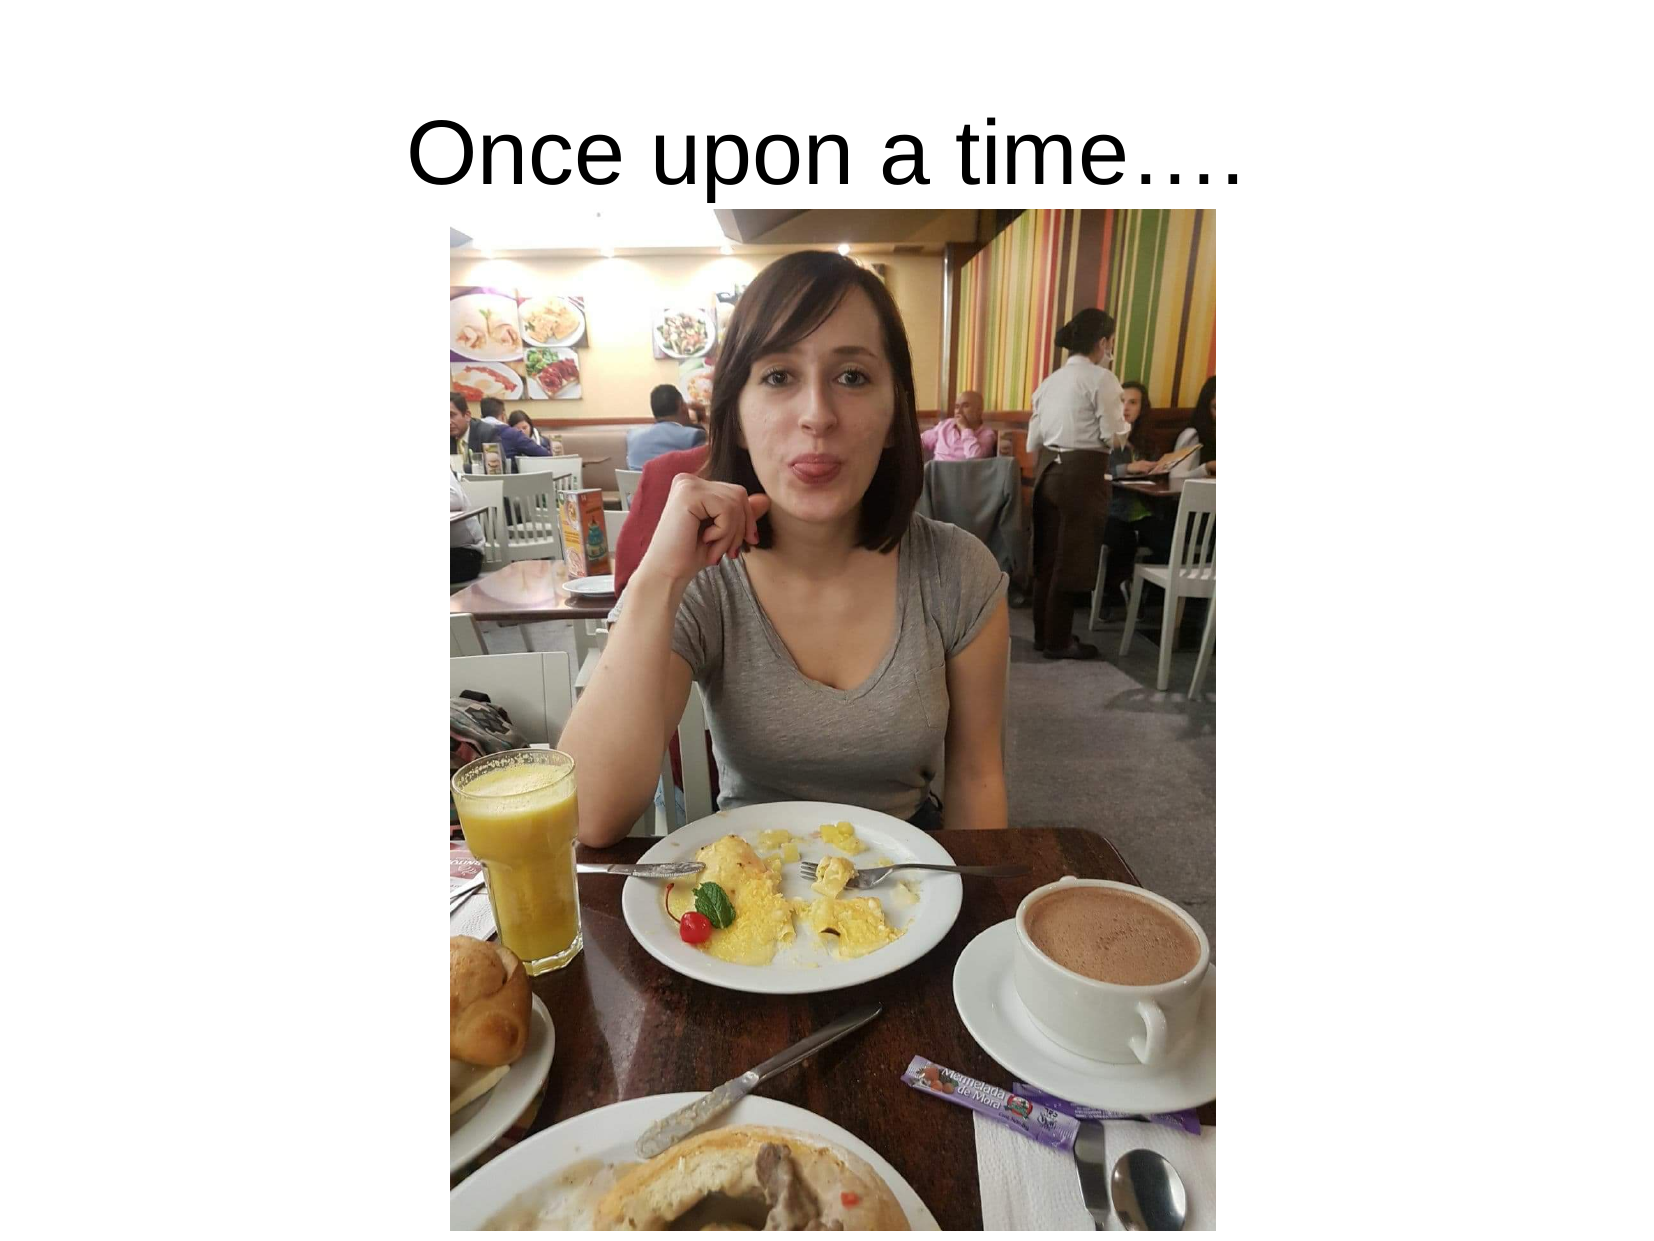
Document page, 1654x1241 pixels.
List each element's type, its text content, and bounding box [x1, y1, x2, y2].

picture [450, 209, 1216, 1231]
title Once upon a time…. [82, 49, 1571, 257]
